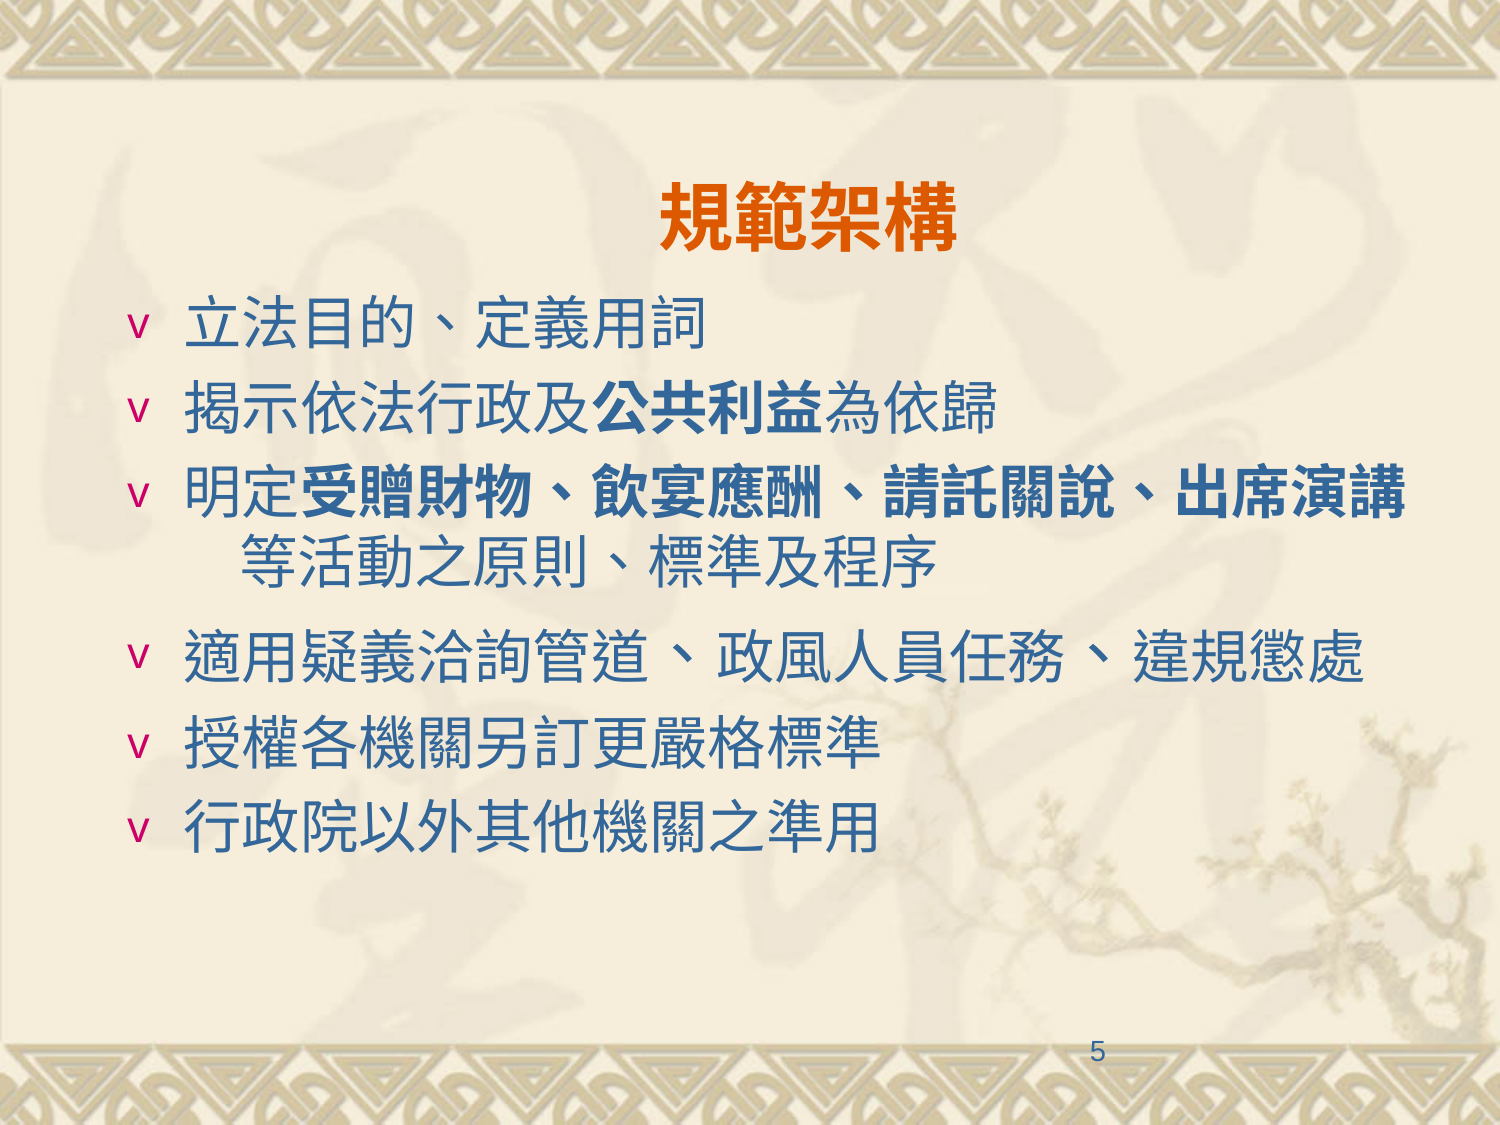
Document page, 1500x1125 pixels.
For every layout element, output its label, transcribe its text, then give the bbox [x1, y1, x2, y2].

text_box [1074, 1024, 1451, 1103]
list 立法目的、定義用詞 揭示依法行政及公共利益為依歸 明定受贈財物、飲宴應酬、請託關說、出席演講等活動之原則、標準及程序 適用疑義洽詢管道、政風人員任務、違規懲處 授權各機關另訂更嚴格標準 行政院以外其他機關之準用 [112, 278, 1436, 1024]
title 規範架構 [183, 152, 1435, 278]
